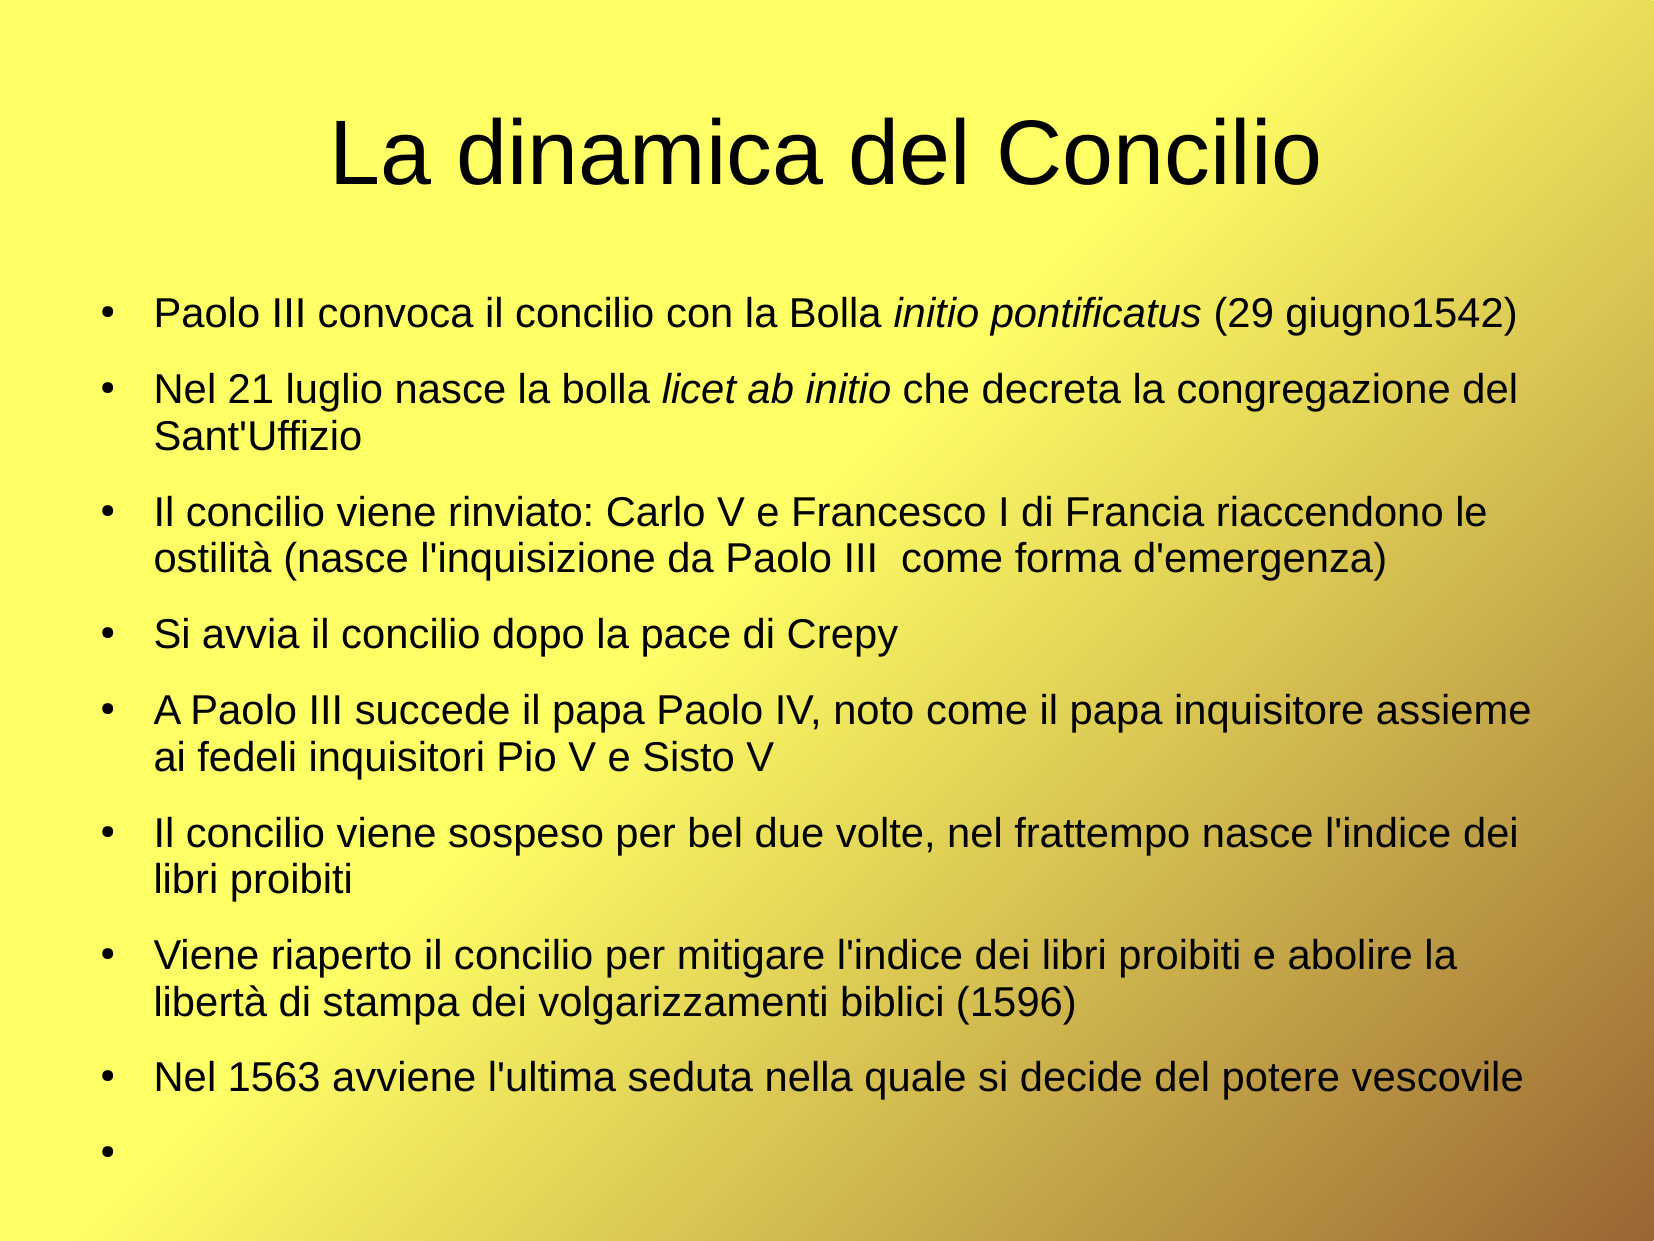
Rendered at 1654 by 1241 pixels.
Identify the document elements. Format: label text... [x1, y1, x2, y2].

list Paolo III convoca il concilio con la Bolla initio pontificatus (29 giugno1542) Nel 21 luglio nasce la bolla licet ab initio che decreta la congregazione del Sant'Uffizio Il concilio viene rinviato: Carlo V e Francesco I di Francia riaccendono le ostilità (nasce l'inquisizione da Paolo III come forma d'emergenza) Si avvia il concilio dopo la pace di Crepy A Paolo III succede il papa Paolo IV, noto come il papa inquisitore assieme ai fedeli inquisitori Pio V e Sisto V Il concilio viene sospeso per bel due volte, nel frattempo nasce l'indice dei libri proibiti Viene riaperto il concilio per mitigare l'indice dei libri proibiti e abolire la libertà di stampa dei volgarizzamenti biblici (1596) Nel 1563 avviene l'ultima seduta nella quale si decide del potere vescovile [82, 290, 1571, 1109]
title La dinamica del Concilio [82, 49, 1571, 257]
